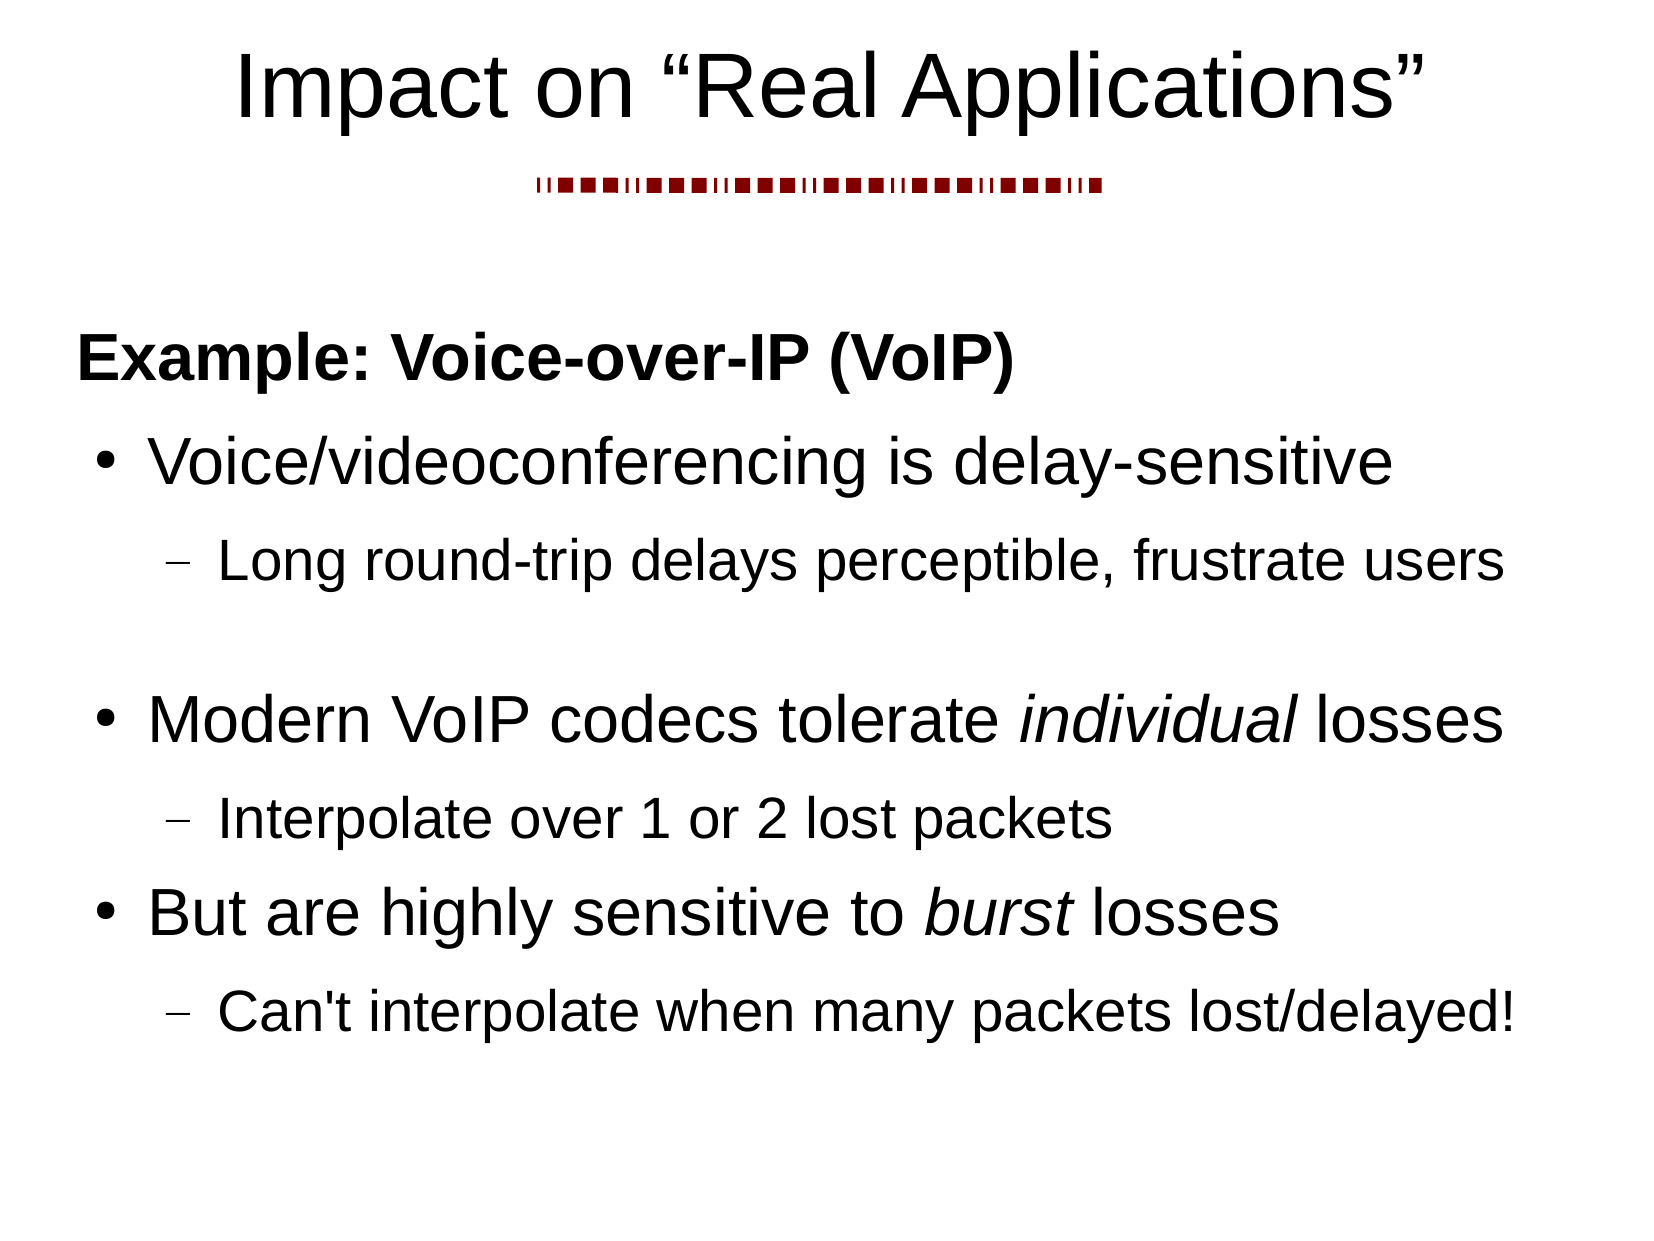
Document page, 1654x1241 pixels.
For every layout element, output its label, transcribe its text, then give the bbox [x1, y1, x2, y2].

list Example: Voice-over-IP (VoIP) Voice/videoconferencing is delay-sensitive Long round-trip delays perceptible, frustrate users Modern VoIP codecs tolerate individual losses Interpolate over 1 or 2 lost packets But are highly sensitive to burst losses Can't interpolate when many packets lost/delayed! [76, 319, 1565, 1193]
title Impact on “Real Applications” [86, 0, 1576, 190]
